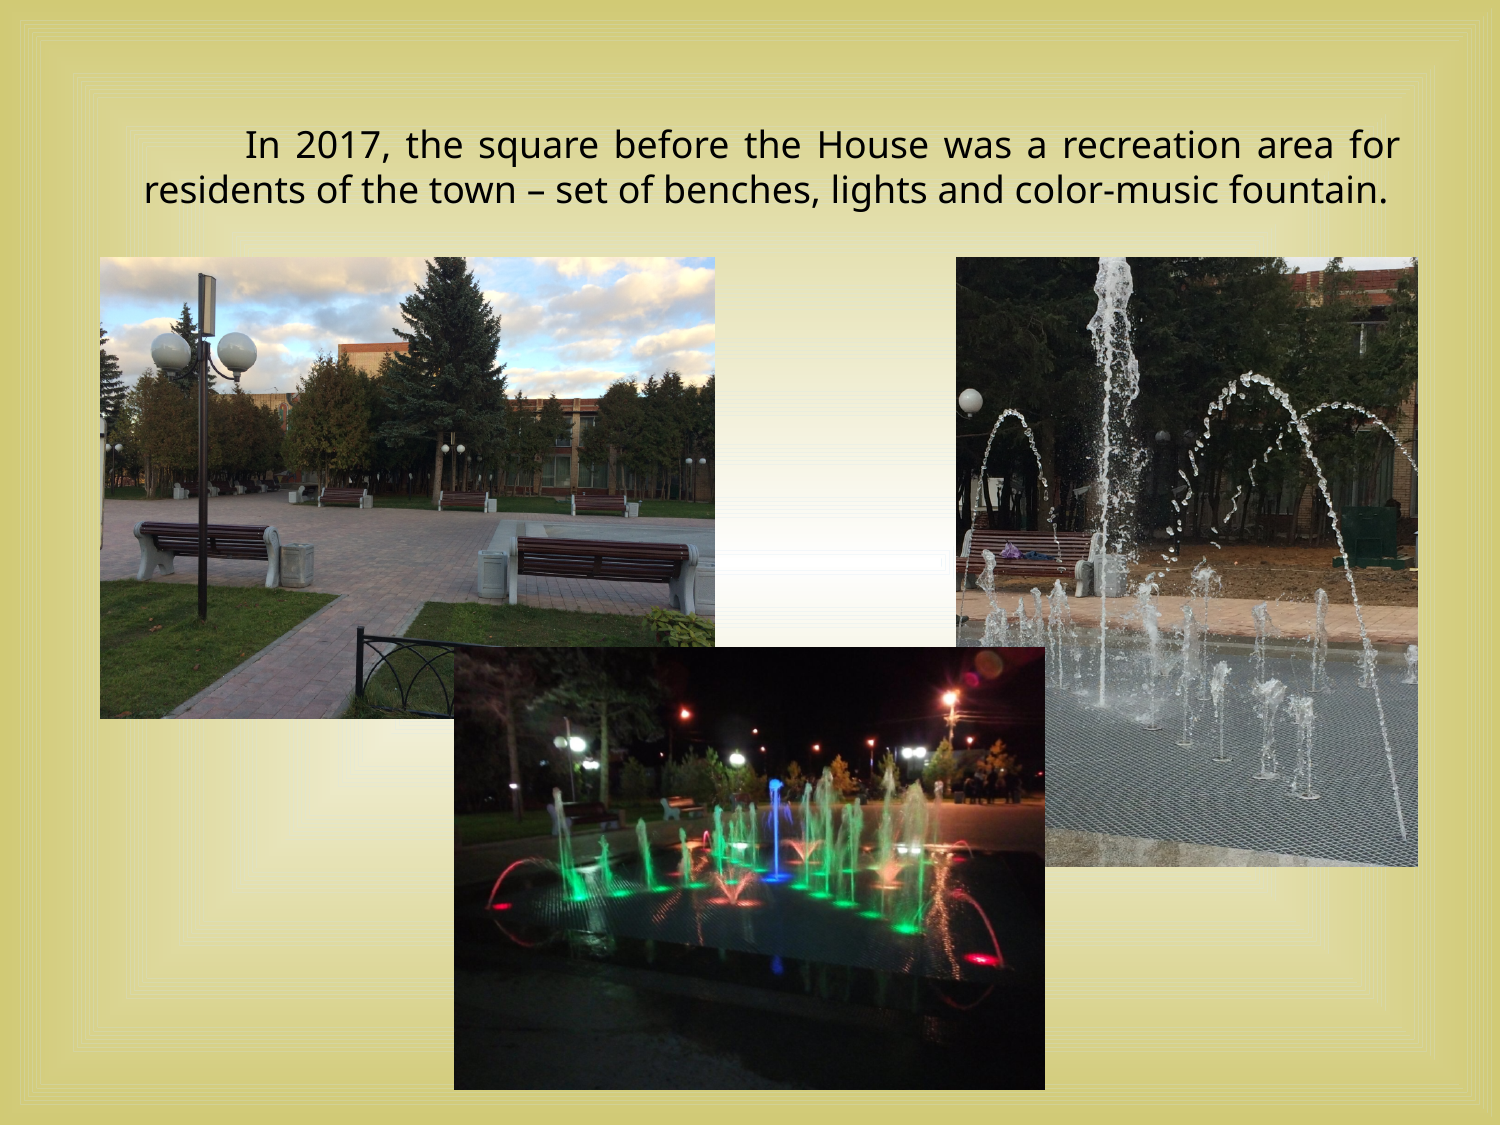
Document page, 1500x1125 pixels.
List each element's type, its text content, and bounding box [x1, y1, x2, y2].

picture [100, 257, 1418, 1090]
text_box In 2017, the square before the House was a recreation area for residents of the town – set of benches, lights and color-music fountain. [128, 113, 1417, 219]
